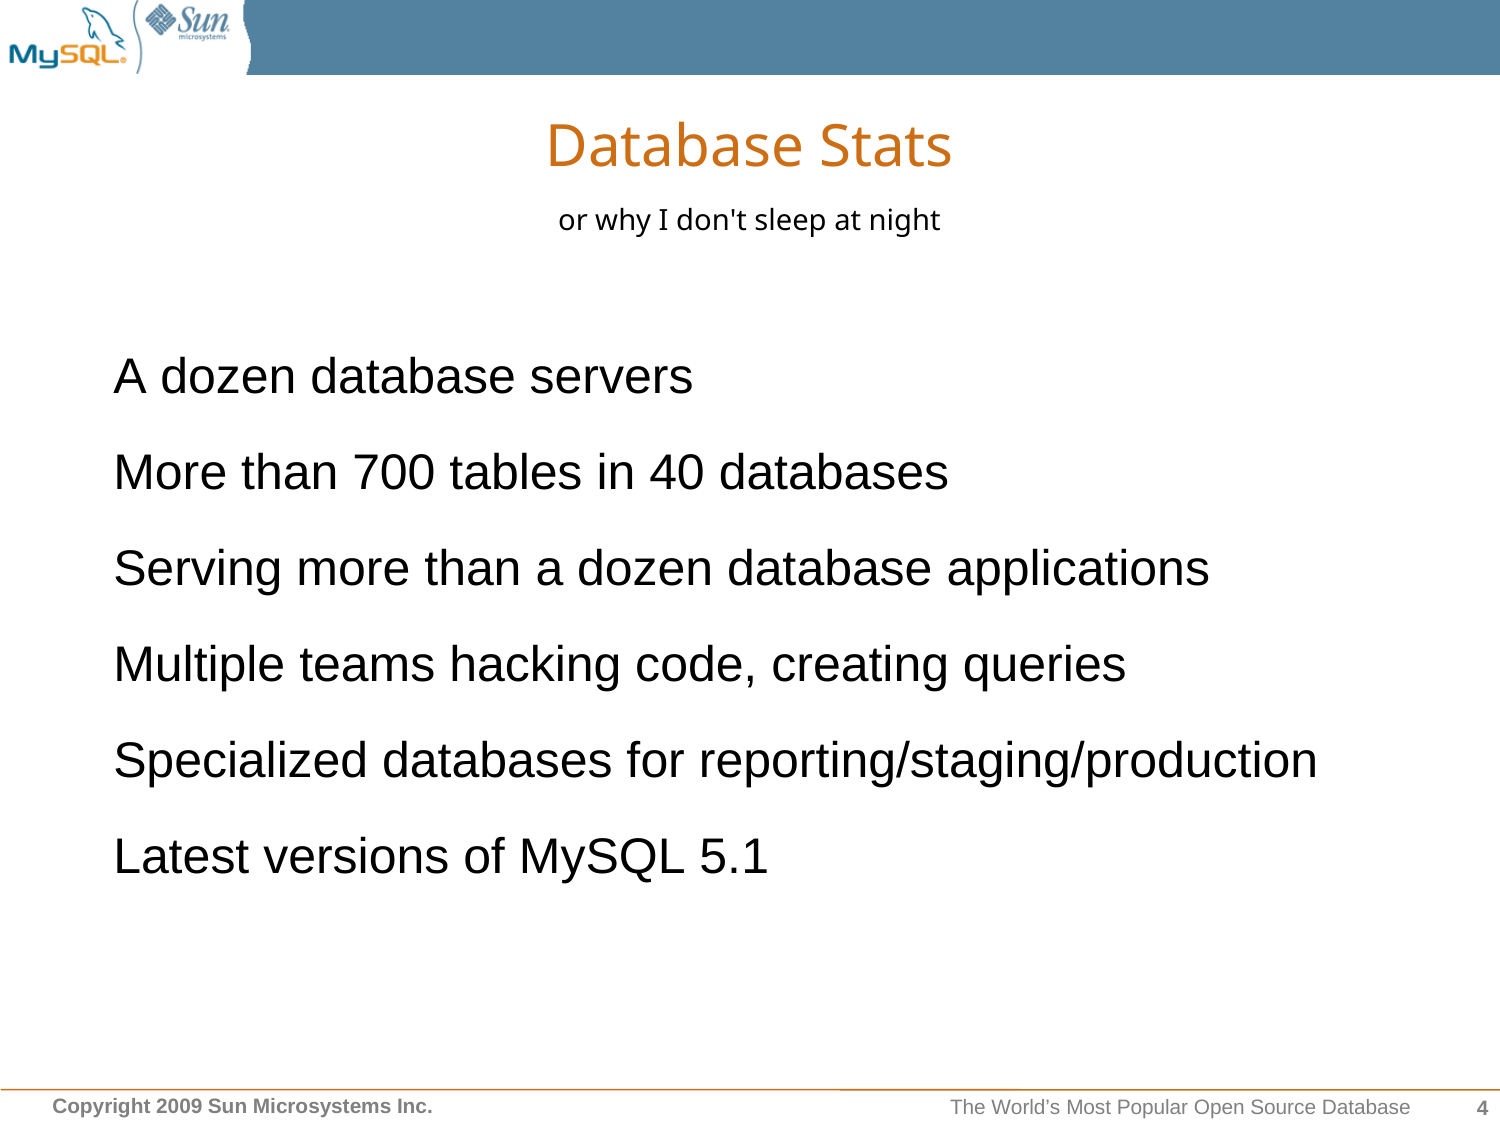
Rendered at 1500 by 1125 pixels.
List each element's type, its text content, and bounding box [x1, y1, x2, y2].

title Database Stats or why I don't sleep at night [0, 86, 1500, 226]
picture [0, 0, 1500, 75]
list A dozen database servers More than 700 tables in 40 databases Serving more than a dozen database applications Multiple teams hacking code, creating queries Specialized databases for reporting/staging/production Latest versions of MySQL 5.1 [113, 320, 1388, 975]
